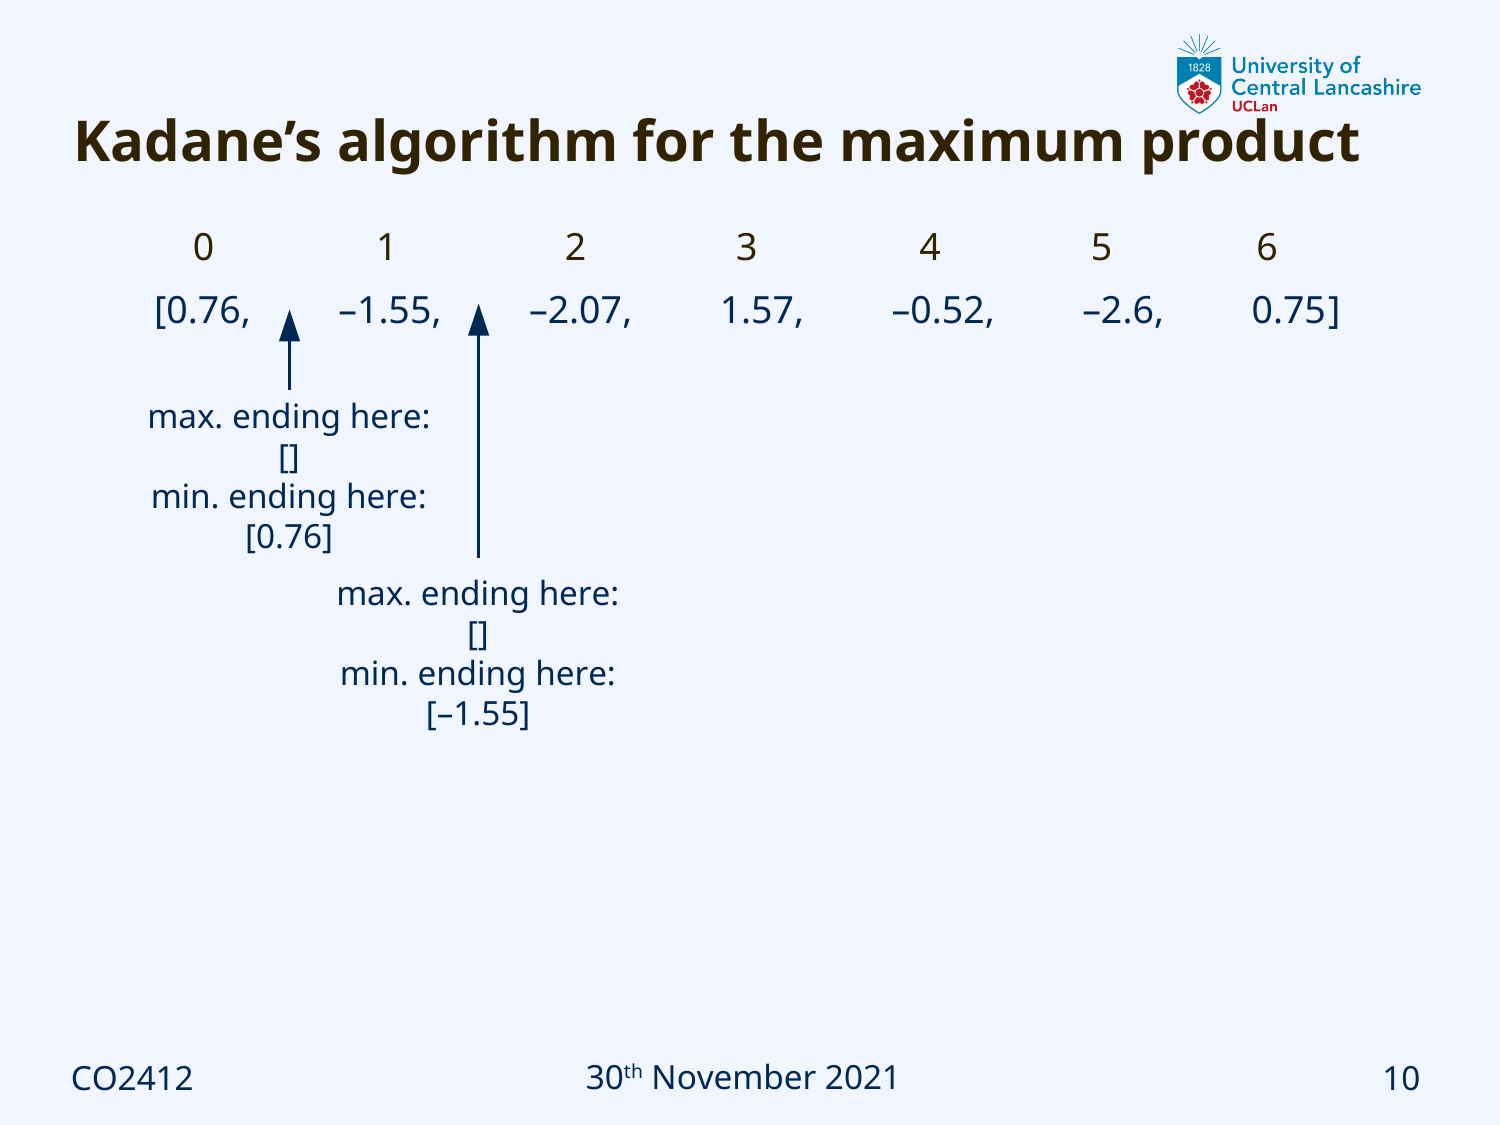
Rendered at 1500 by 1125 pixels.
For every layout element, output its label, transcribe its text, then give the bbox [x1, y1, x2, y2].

text_box 3 [710, 215, 784, 276]
text_box 1 [350, 215, 424, 276]
text_box 6 [1230, 215, 1304, 276]
text_box max. ending here: [] min. ending here: [–1.55] [119, 564, 837, 740]
picture [1177, 34, 1421, 54]
text_box 5 [1064, 215, 1139, 276]
text_box [0.76, –1.55, –2.07, 1.57, –0.52, –2.6, 0.75] [139, 278, 1357, 339]
title Kadane’s algorithm for the maximum product [58, 54, 1500, 224]
text_box max. ending here: [] min. ending here: [0.76] [0, 387, 648, 563]
text_box 2 [539, 215, 613, 276]
text_box 0 [166, 215, 241, 276]
text_box 4 [893, 215, 967, 276]
